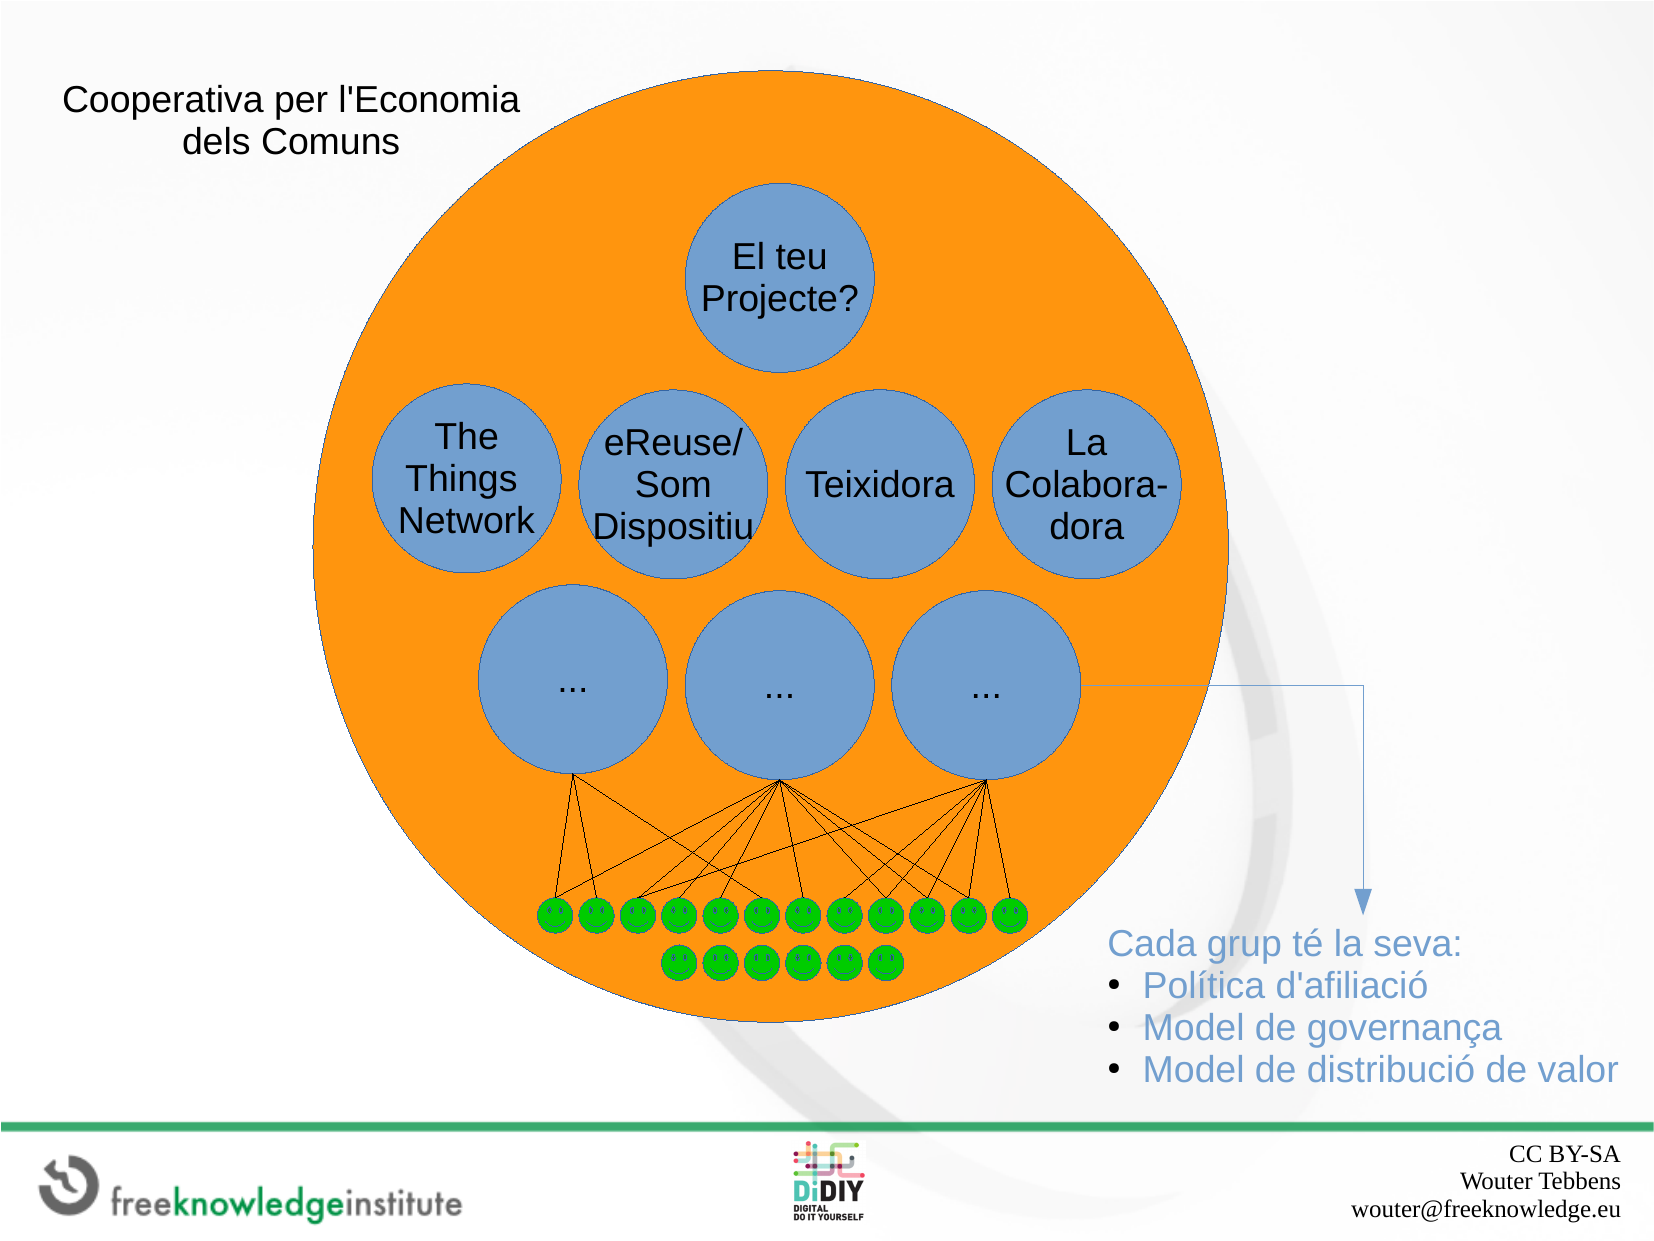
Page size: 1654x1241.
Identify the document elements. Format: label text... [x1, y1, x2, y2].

text_box La Colabora- dora [992, 389, 1182, 579]
text_box El teu Projecte? [685, 183, 875, 373]
text_box ... [891, 590, 1081, 780]
picture [1, 1, 1654, 1241]
text_box ... [478, 584, 668, 774]
text_box ... [685, 590, 875, 780]
text_box Cooperativa per l'Economia dels Comuns [47, 70, 536, 170]
text_box Cada grup té la seva: Política d'afiliació Model de governança Model de distribució de valor [1092, 915, 1634, 1099]
text_box eReuse/ Som Dispositiu [578, 389, 768, 579]
text_box The Things Network [372, 383, 562, 573]
text_box Teixidora [785, 389, 975, 579]
text_box [312, 70, 1229, 1023]
